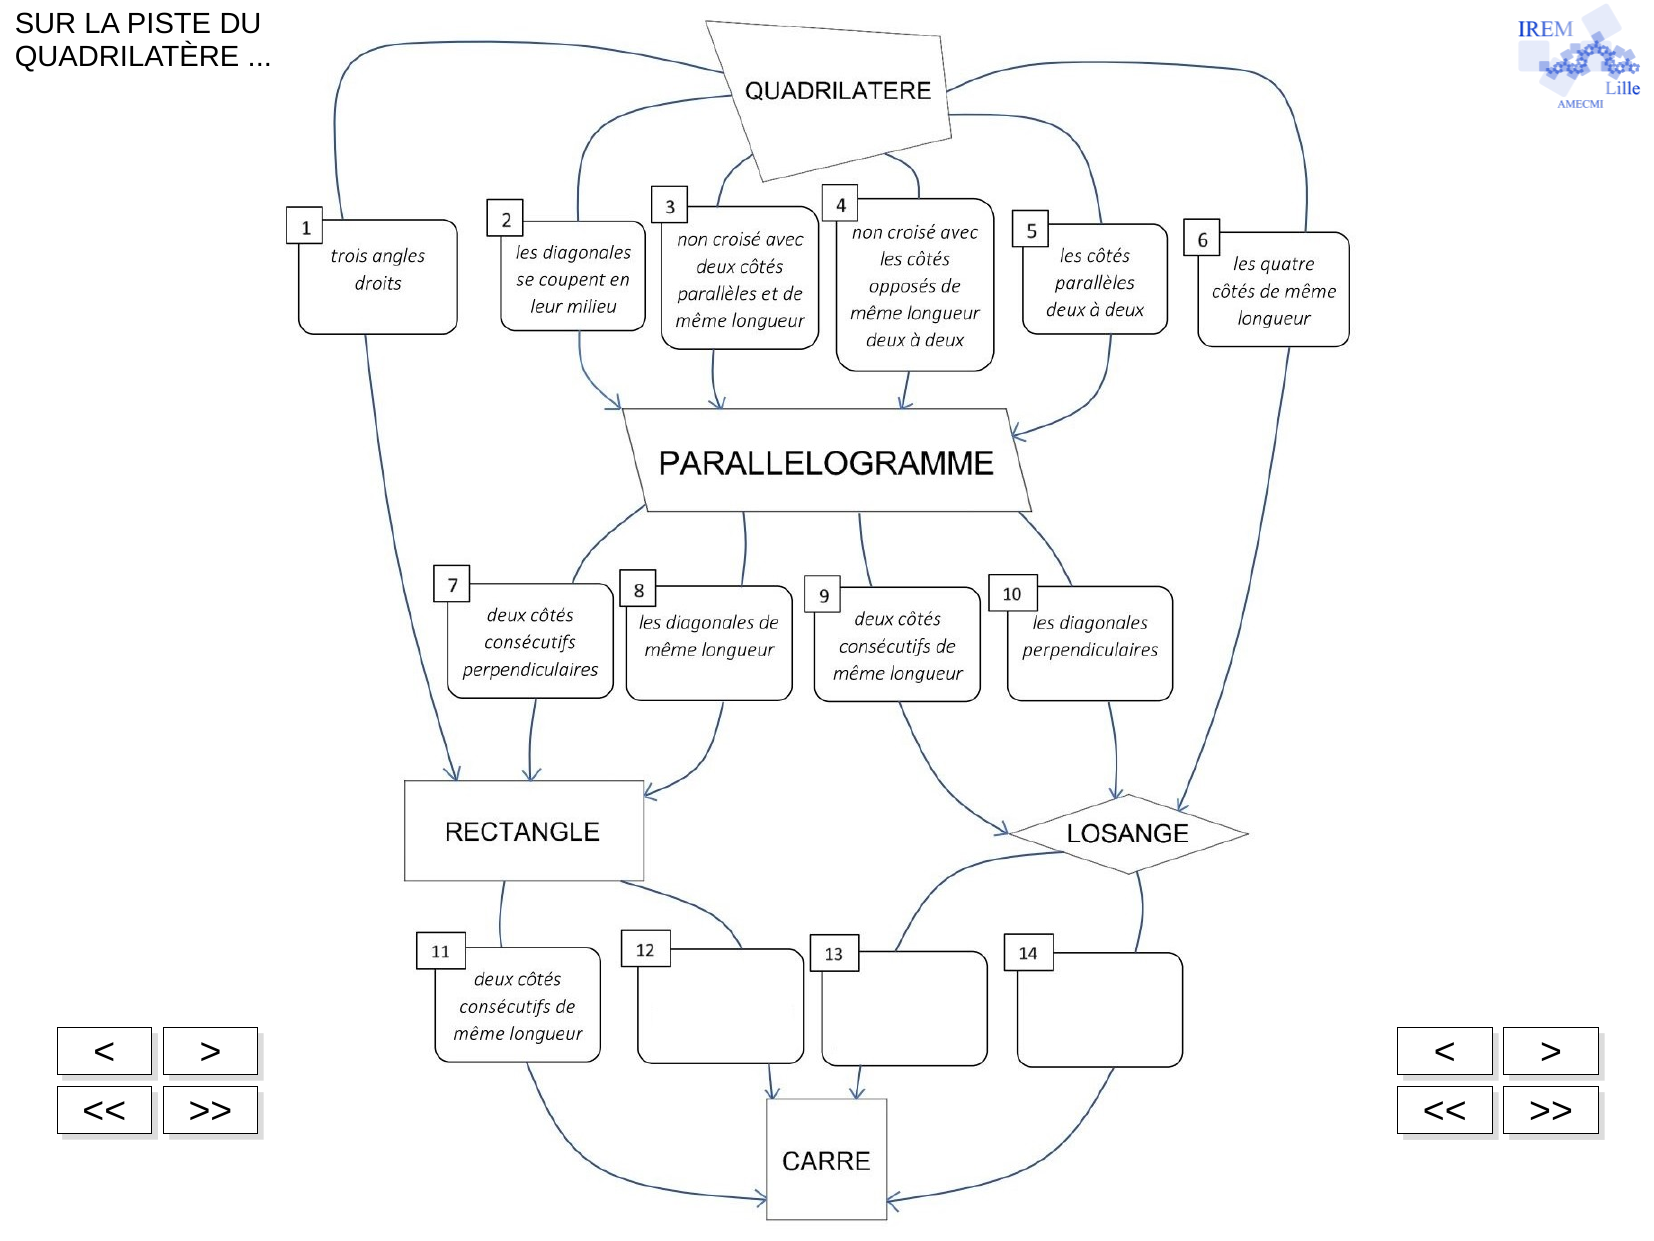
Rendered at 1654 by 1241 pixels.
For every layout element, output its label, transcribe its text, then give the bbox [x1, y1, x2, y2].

text_box > [163, 1027, 258, 1075]
text_box < [1397, 1027, 1493, 1075]
text_box >> [1503, 1086, 1599, 1134]
picture [269, 0, 1384, 1241]
text_box << [1397, 1086, 1493, 1134]
picture [1503, 0, 1654, 112]
text_box >> [163, 1086, 258, 1134]
text_box SUR LA PISTE DU QUADRILATÈRE ... [0, 0, 302, 88]
text_box > [1503, 1027, 1599, 1075]
text_box < [57, 1027, 152, 1075]
text_box << [57, 1086, 152, 1134]
